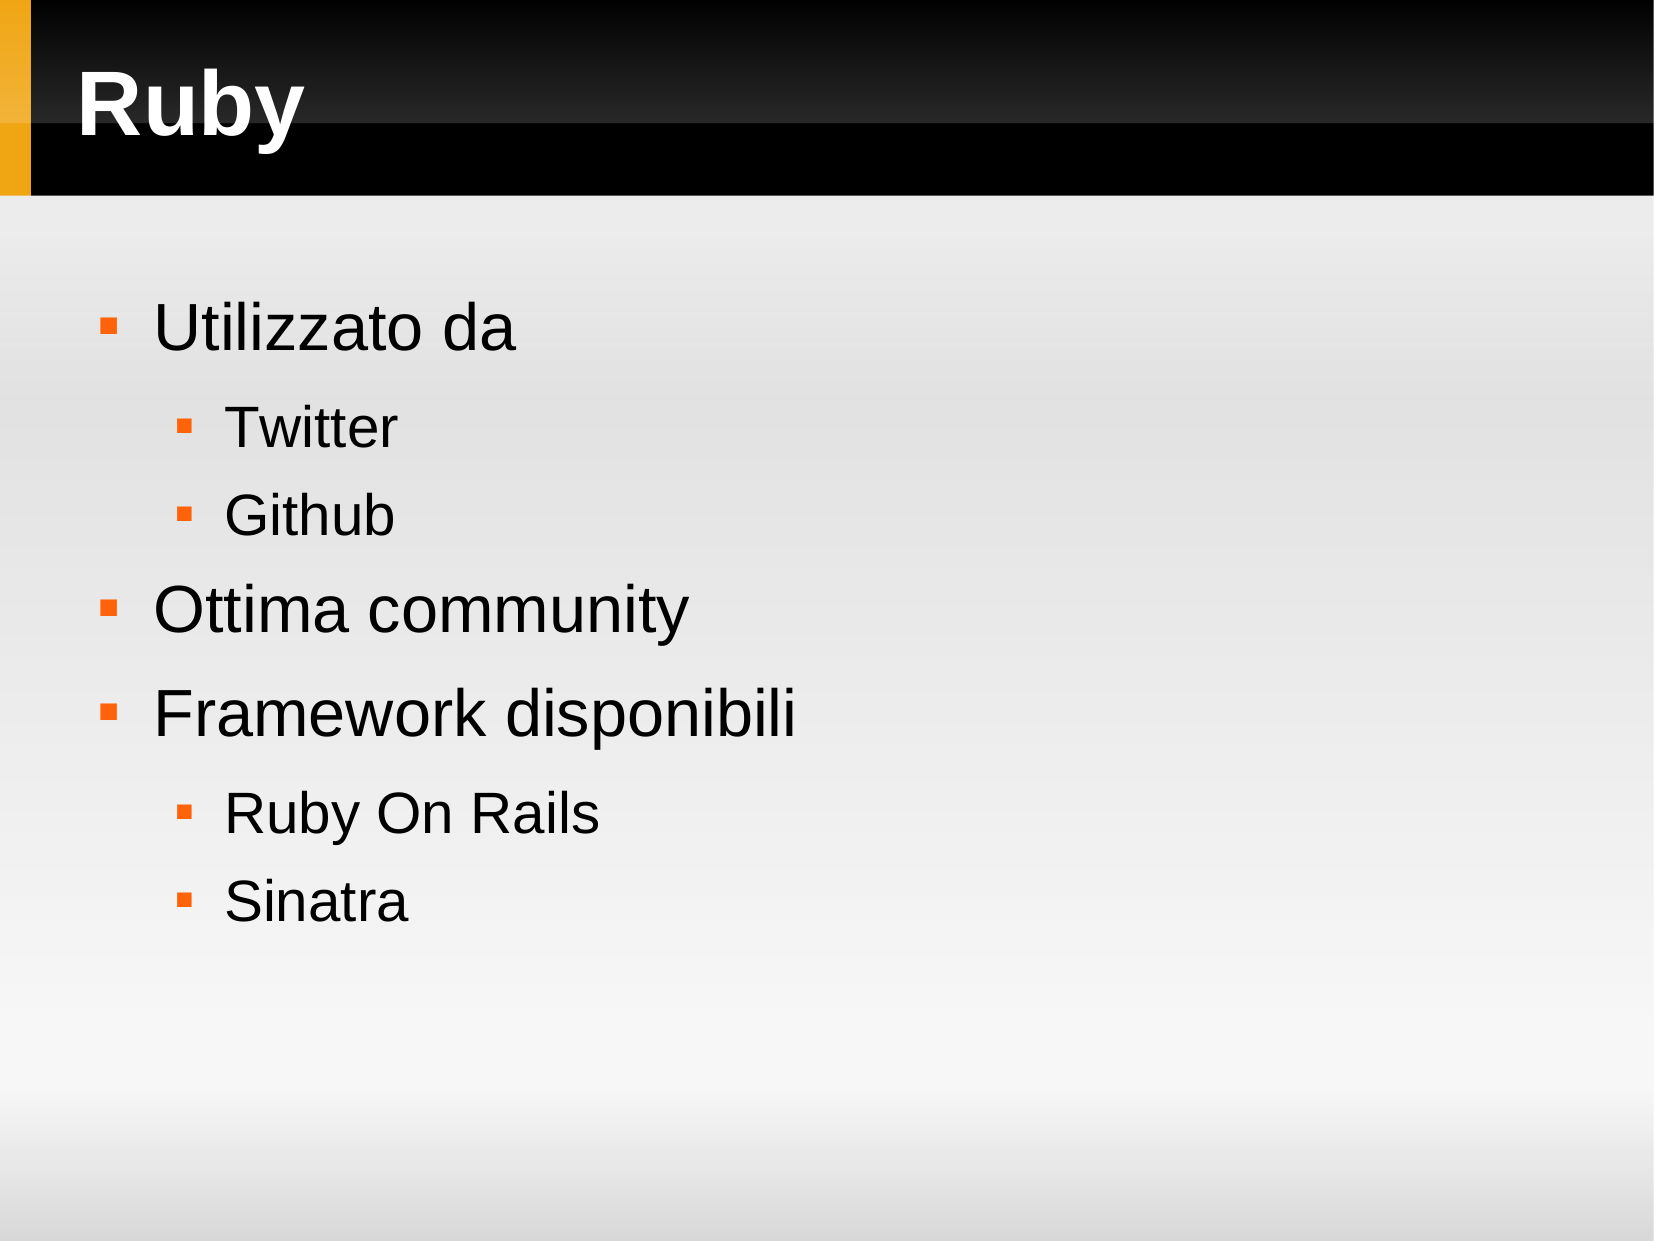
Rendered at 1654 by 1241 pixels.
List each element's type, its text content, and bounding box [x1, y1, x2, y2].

picture [0, 0, 1654, 1241]
title Ruby [76, 7, 1565, 200]
list Utilizzato da Twitter Github Ottima community Framework disponibili Ruby On Rails Sinatra [82, 290, 1571, 1094]
